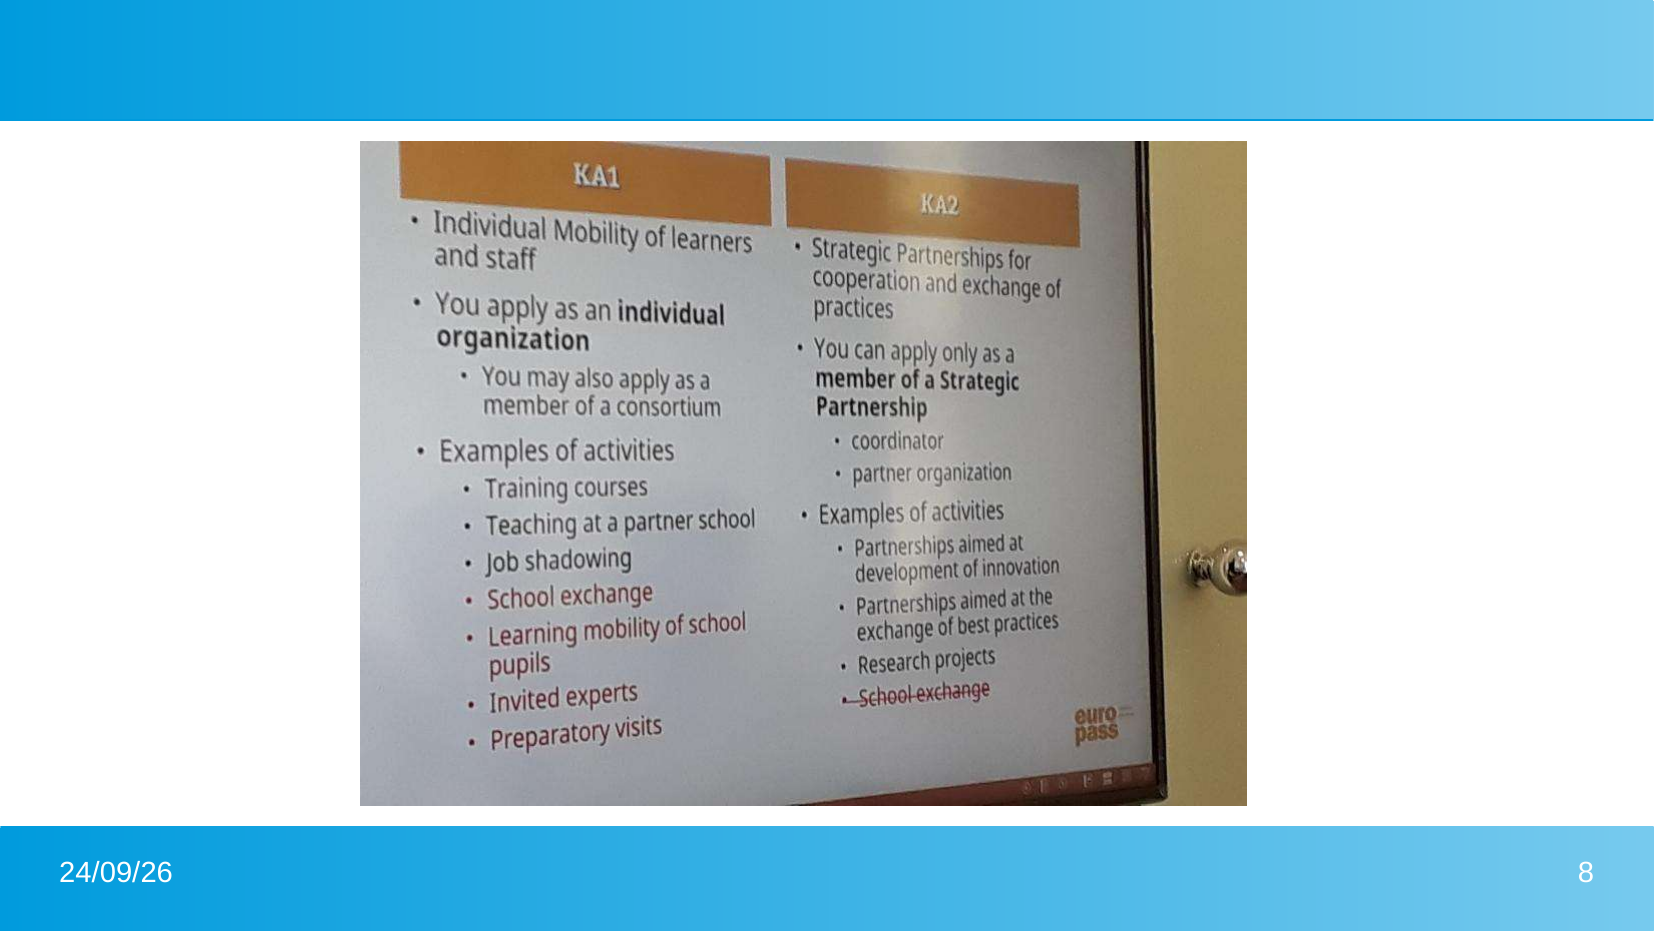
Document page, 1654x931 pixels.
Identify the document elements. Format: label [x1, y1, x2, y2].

picture [360, 141, 1247, 806]
